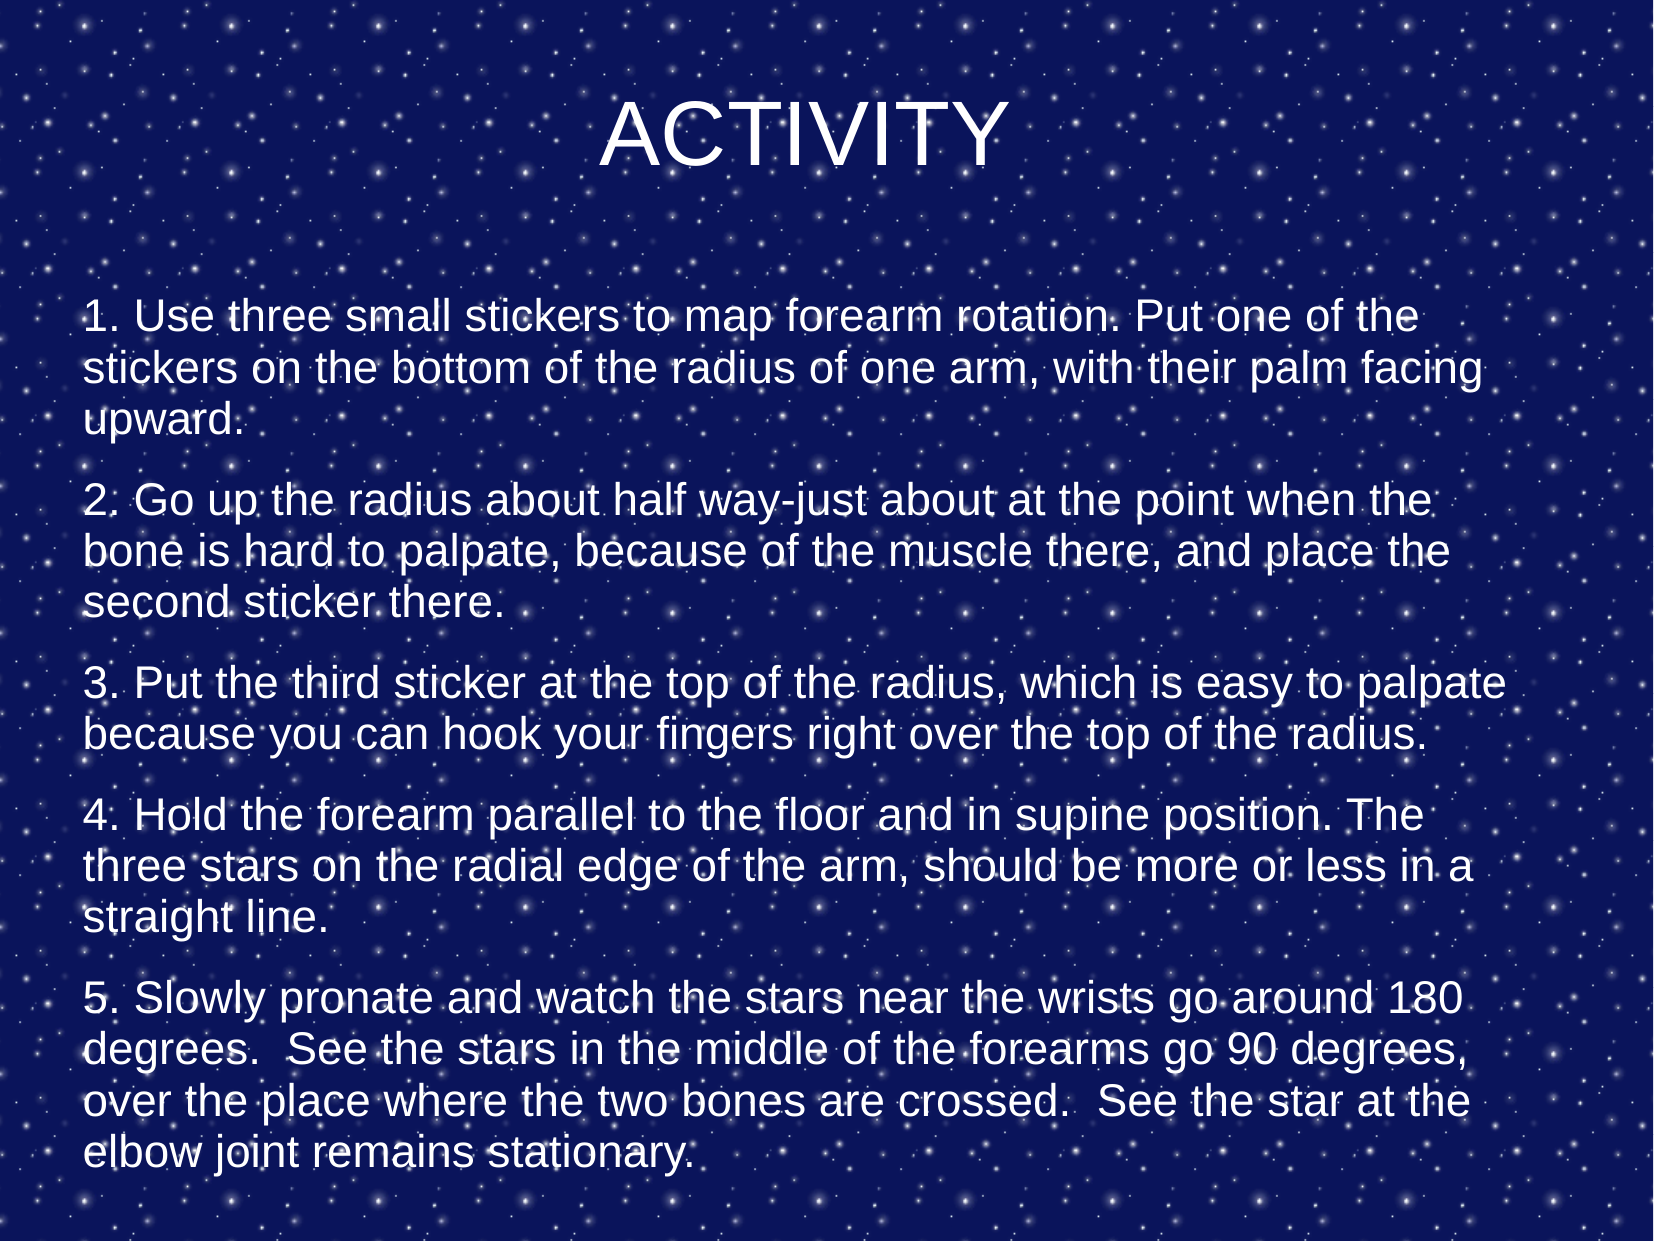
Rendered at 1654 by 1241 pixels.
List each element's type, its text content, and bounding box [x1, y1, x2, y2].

title ACTIVITY [112, 37, 1501, 230]
list 1. Use three small stickers to map forearm rotation. Put one of the stickers on the bottom of the radius of one arm, with their palm facing upward. 2. Go up the radius about half way-just about at the point when the bone is hard to palpate, because of the muscle there, and place the second sticker there. 3. Put the third sticker at the top of the radius, which is easy to palpate because you can hook your fingers right over the top of the radius. 4. Hold the forearm parallel to the floor and in supine position. The three stars on the radial edge of the arm, should be more or less in a straight line. 5. Slowly pronate and watch the stars near the wrists go around 180 degrees. See the stars in the middle of the forearms go 90 degrees, over the place where the two bones are crossed. See the star at the elbow joint remains stationary. [82, 290, 1538, 1241]
picture [0, 0, 1654, 1241]
